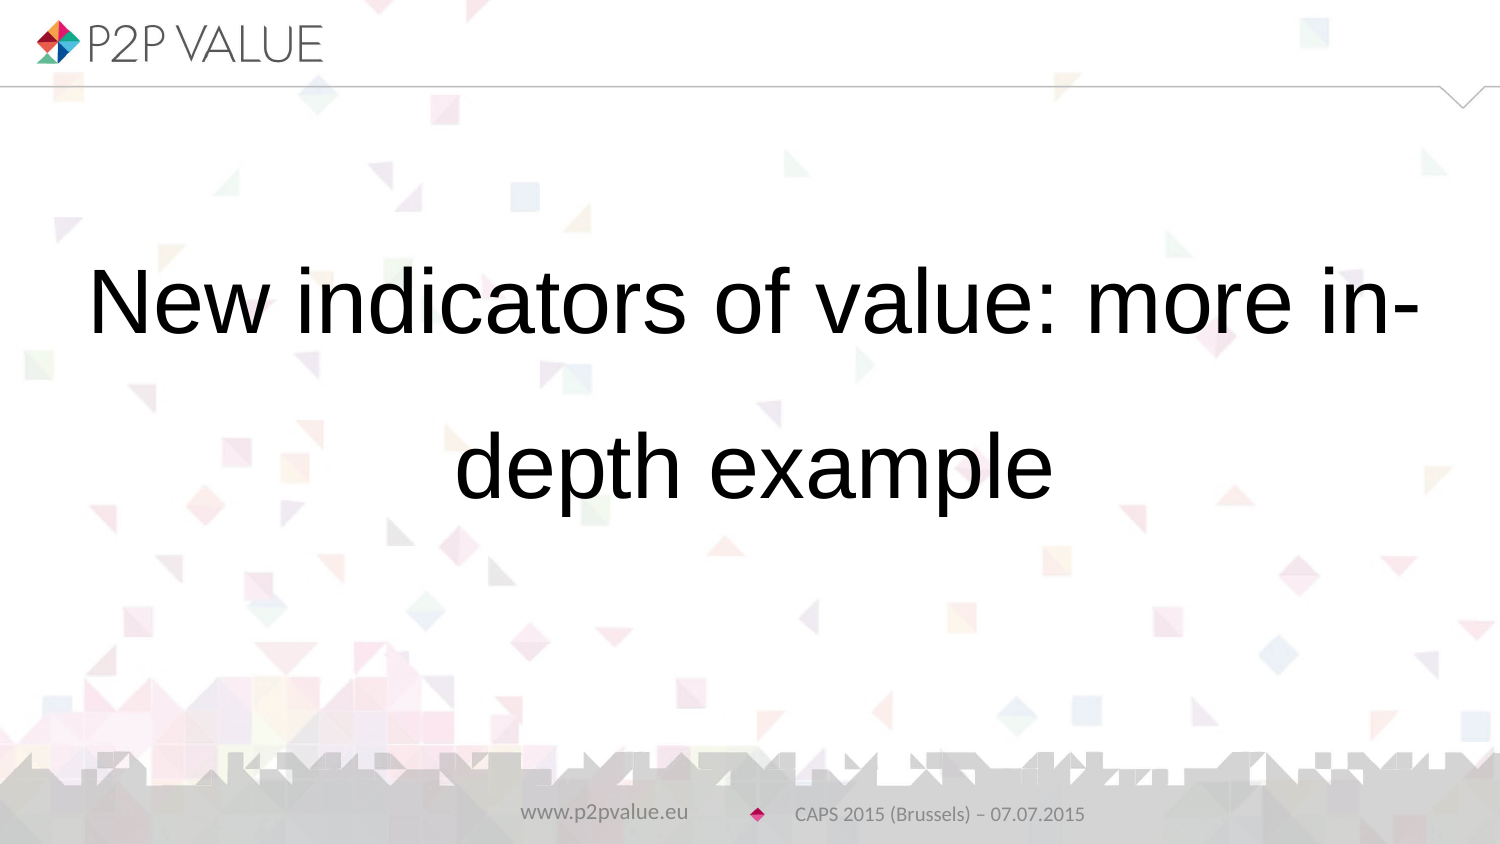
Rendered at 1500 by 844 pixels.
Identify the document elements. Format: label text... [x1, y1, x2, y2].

picture [0, 0, 1500, 844]
text_box www.p2pvalue.eu [514, 790, 733, 830]
subtitle New indicators of value: more in-depth example [15, 180, 1496, 736]
text_box CAPS 2015 (Brussels) – 07.07.2015 [781, 790, 1474, 836]
